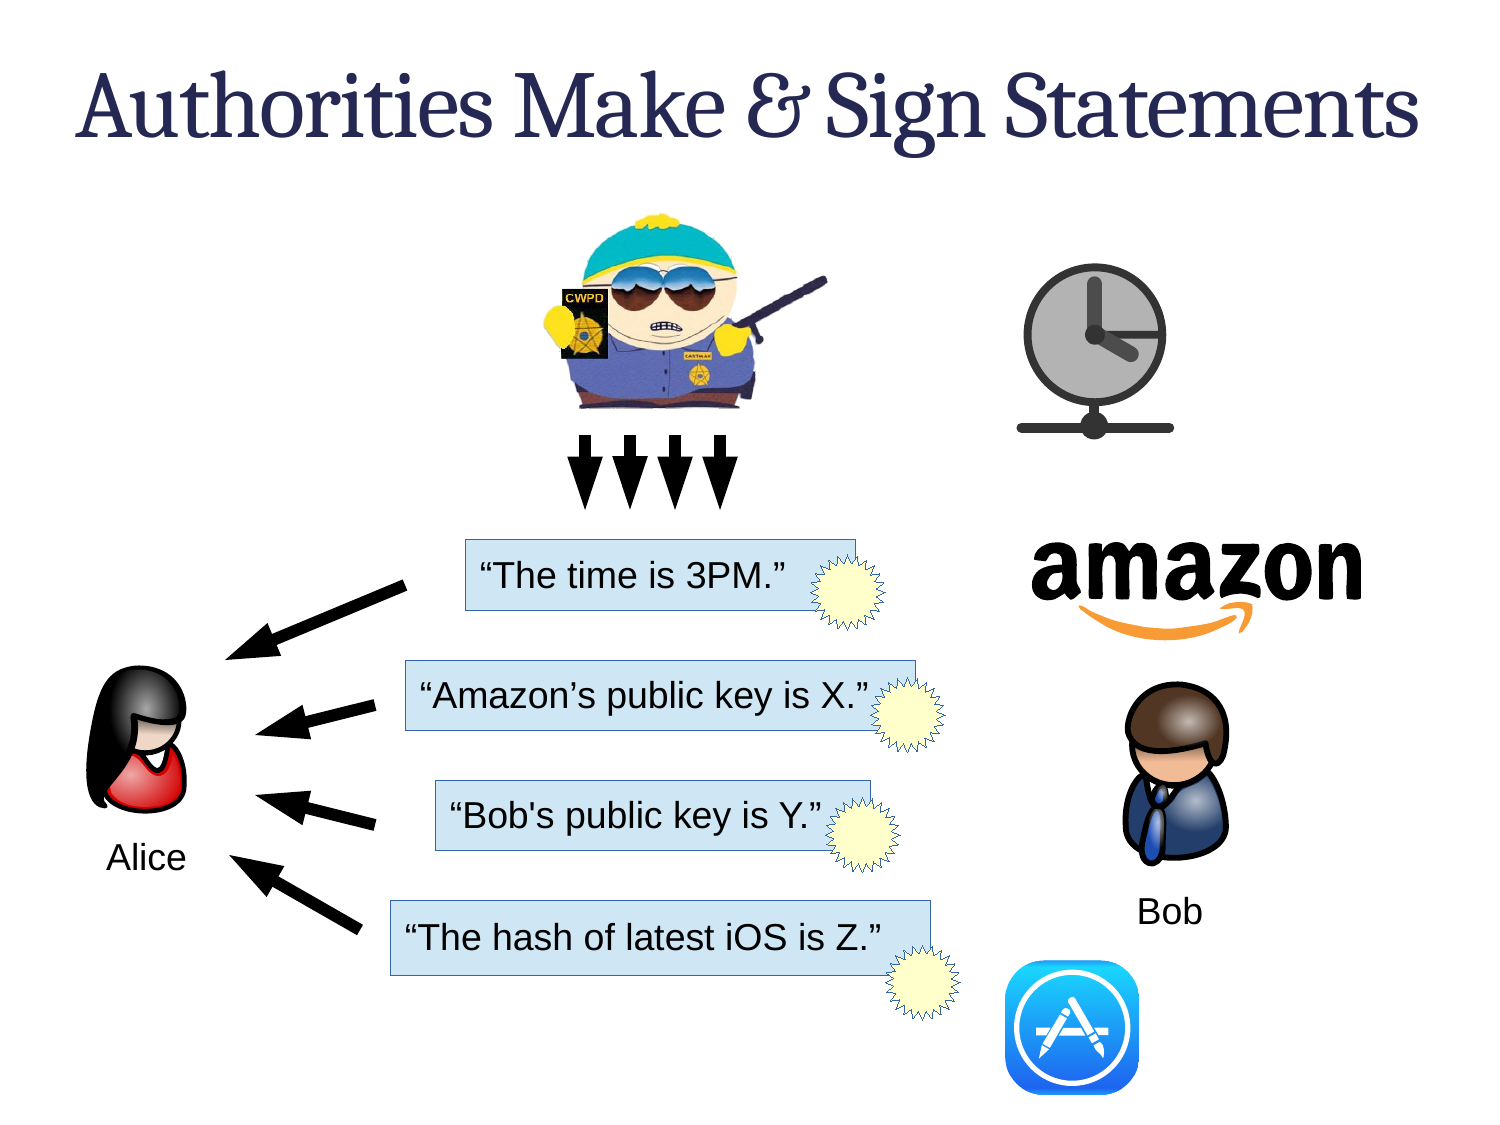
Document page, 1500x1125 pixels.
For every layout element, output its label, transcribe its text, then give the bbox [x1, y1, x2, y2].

text_box [810, 554, 886, 631]
picture [1005, 960, 1140, 1096]
text_box “The hash of latest iOS is Z.” [390, 900, 931, 976]
text_box Alice [64, 828, 230, 886]
picture [60, 660, 230, 830]
text_box Bob [1080, 883, 1261, 941]
text_box “Bob's public key is Y.” [435, 780, 871, 851]
text_box “Amazon’s public key is X.” [405, 660, 916, 731]
picture [998, 254, 1204, 461]
text_box [870, 677, 946, 753]
picture [1065, 675, 1274, 884]
text_box [885, 945, 961, 1021]
text_box [825, 797, 901, 873]
picture [540, 209, 828, 409]
text_box “The time is 3PM.” [465, 539, 856, 611]
title Authorities Make & Sign Statements [75, 0, 1500, 219]
picture [1028, 539, 1366, 646]
